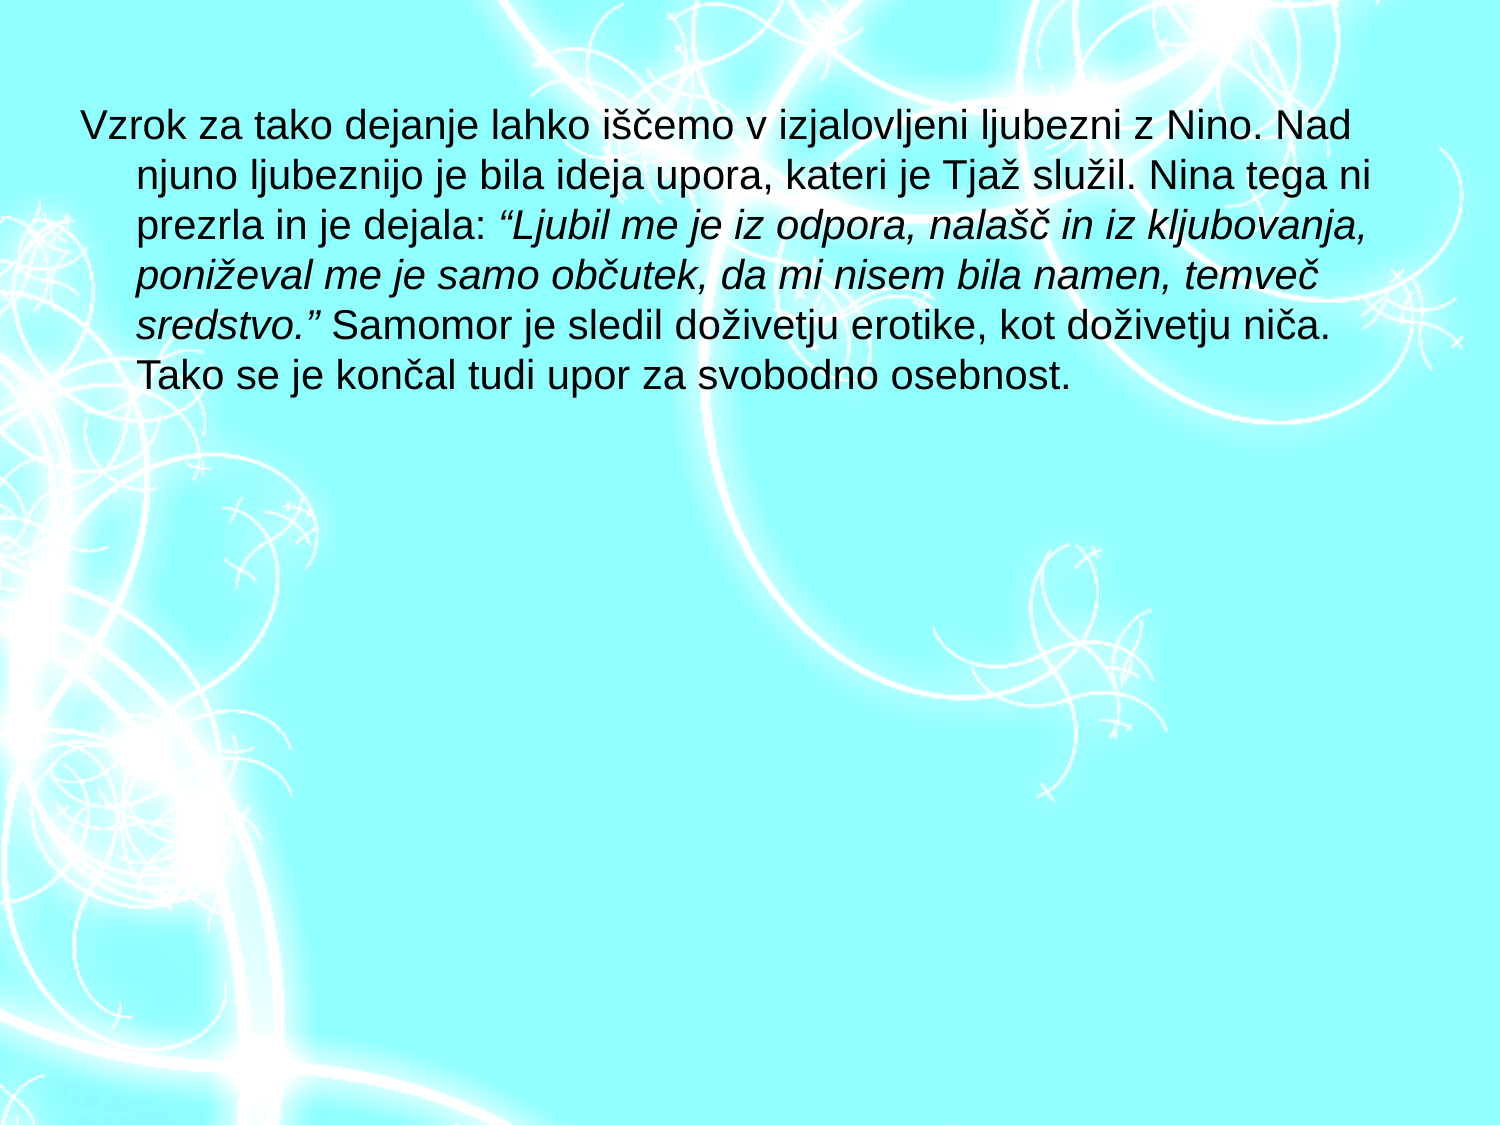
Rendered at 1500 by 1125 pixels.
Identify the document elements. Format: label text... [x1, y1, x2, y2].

list Vzrok za tako dejanje lahko iščemo v izjalovljeni ljubezni z Nino. Nad njuno ljubeznijo je bila ideja upora, kateri je Tjaž služil. Nina tega ni prezrla in je dejala: “Ljubil me je iz odpora, nalašč in iz kljubovanja, poniževal me je samo občutek, da mi nisem bila namen, temveč sredstvo.” Samomor je sledil doživetju erotike, kot doživetju niča. Tako se je končal tudi upor za svobodno osebnost. [64, 90, 1415, 1010]
picture [0, 0, 1500, 1125]
